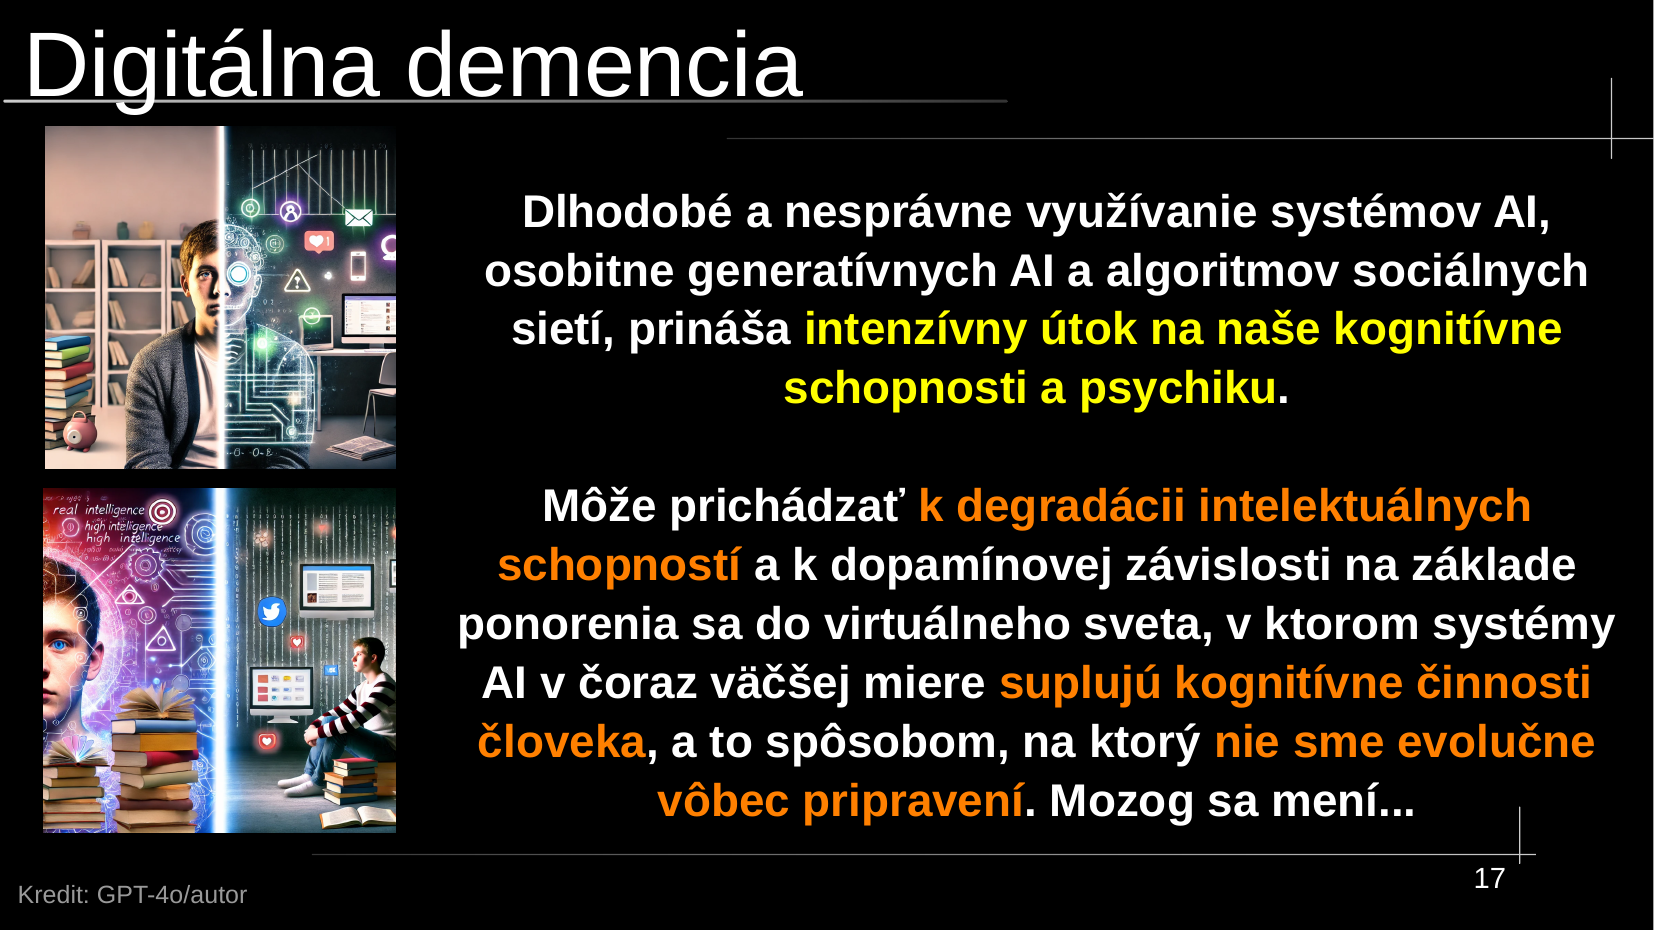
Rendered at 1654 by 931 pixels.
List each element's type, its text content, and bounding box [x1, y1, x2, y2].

title Kredit: GPT-4o/autor [17, 862, 1235, 928]
title Digitálna demencia [23, 11, 1589, 119]
title Dlhodobé a nesprávne využívanie systémov AI, osobitne generatívnych AI a algoritmov sociálnych sietí, prináša intenzívny útok na naše kognitívne schopnosti a psychiku. Môže prichádzať k degradácii intelektuálnych schopností a k dopamínovej závislosti na základe ponorenia sa do virtuálneho sveta, v ktorom systémy AI v čoraz väčšej miere suplujú kognitívne činnosti človeka, a to spôsobom, na ktorý nie sme evolučne vôbec pripravení. Mozog sa mení... [455, 147, 1619, 857]
picture [43, 488, 396, 833]
picture [45, 126, 396, 469]
